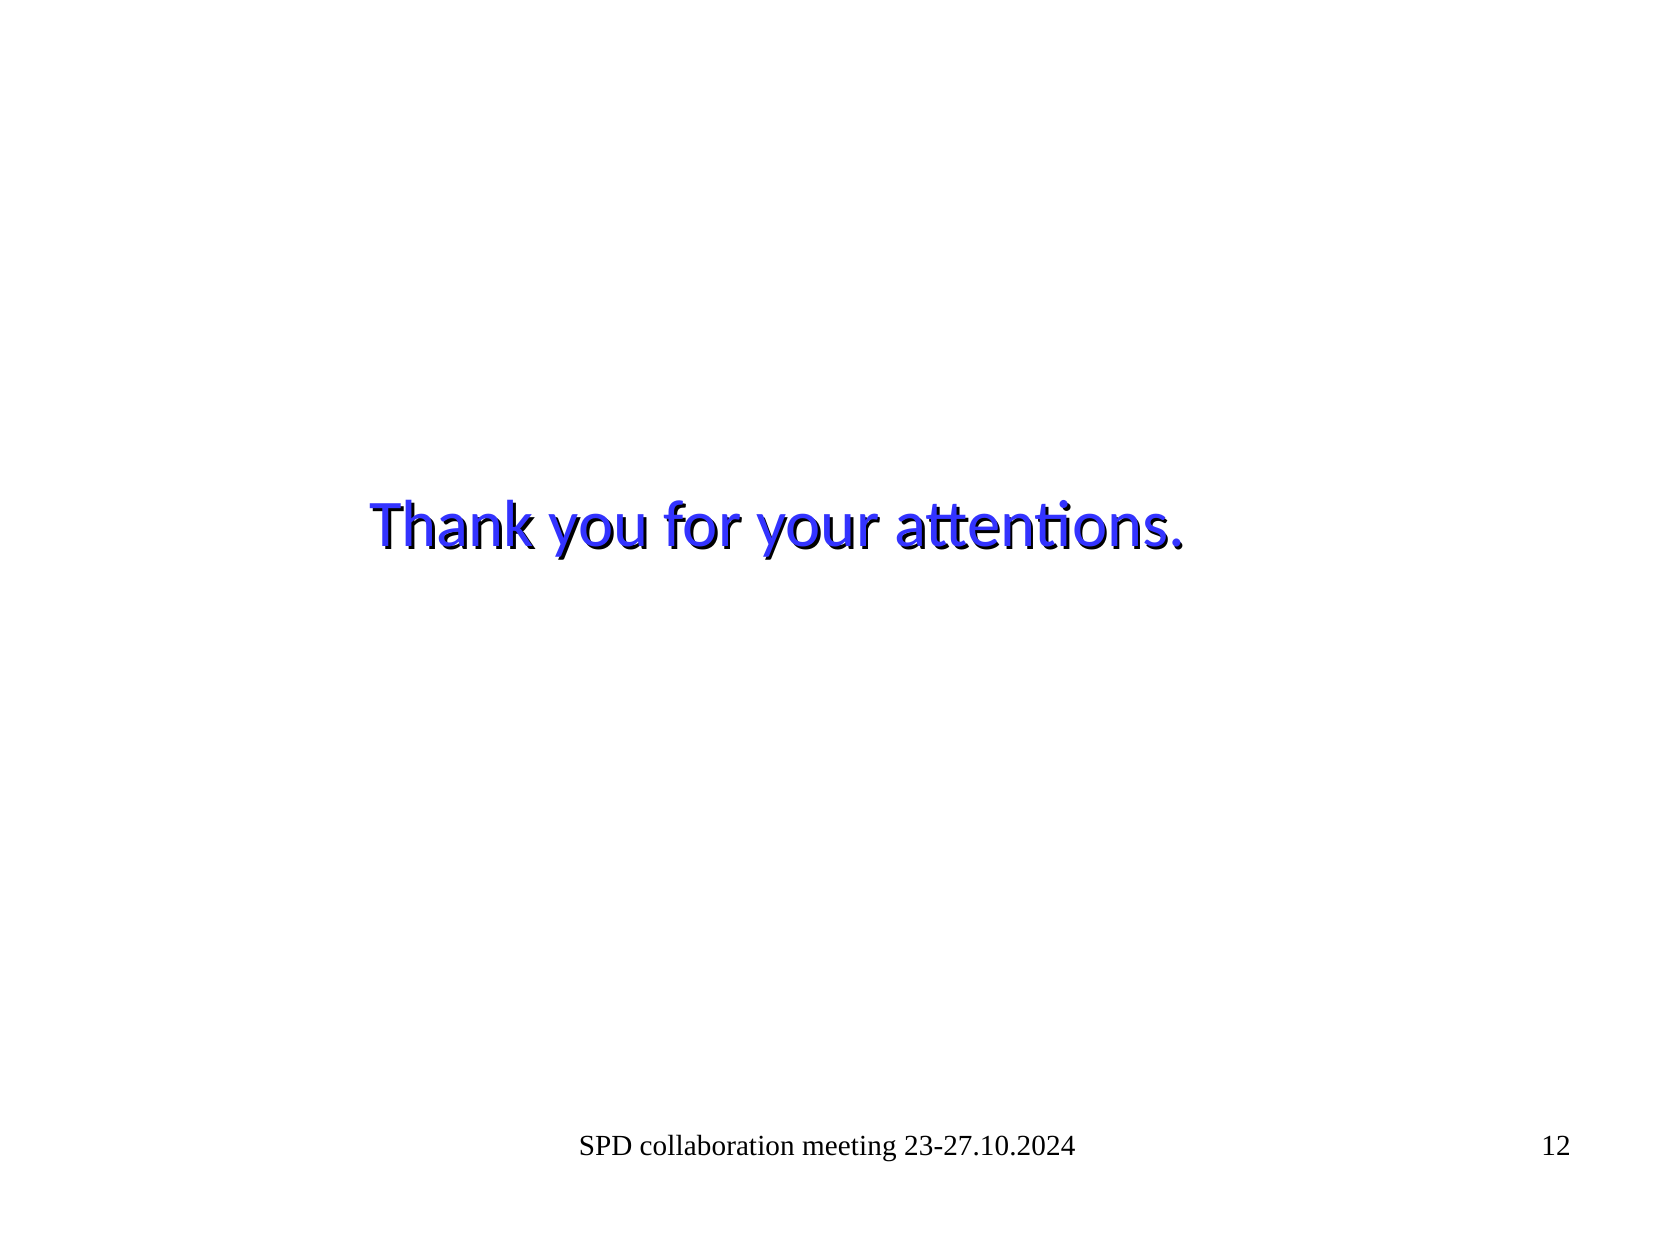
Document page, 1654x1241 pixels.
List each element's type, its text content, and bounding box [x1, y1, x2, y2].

text_box Thank you for your attentions. [354, 472, 1241, 569]
